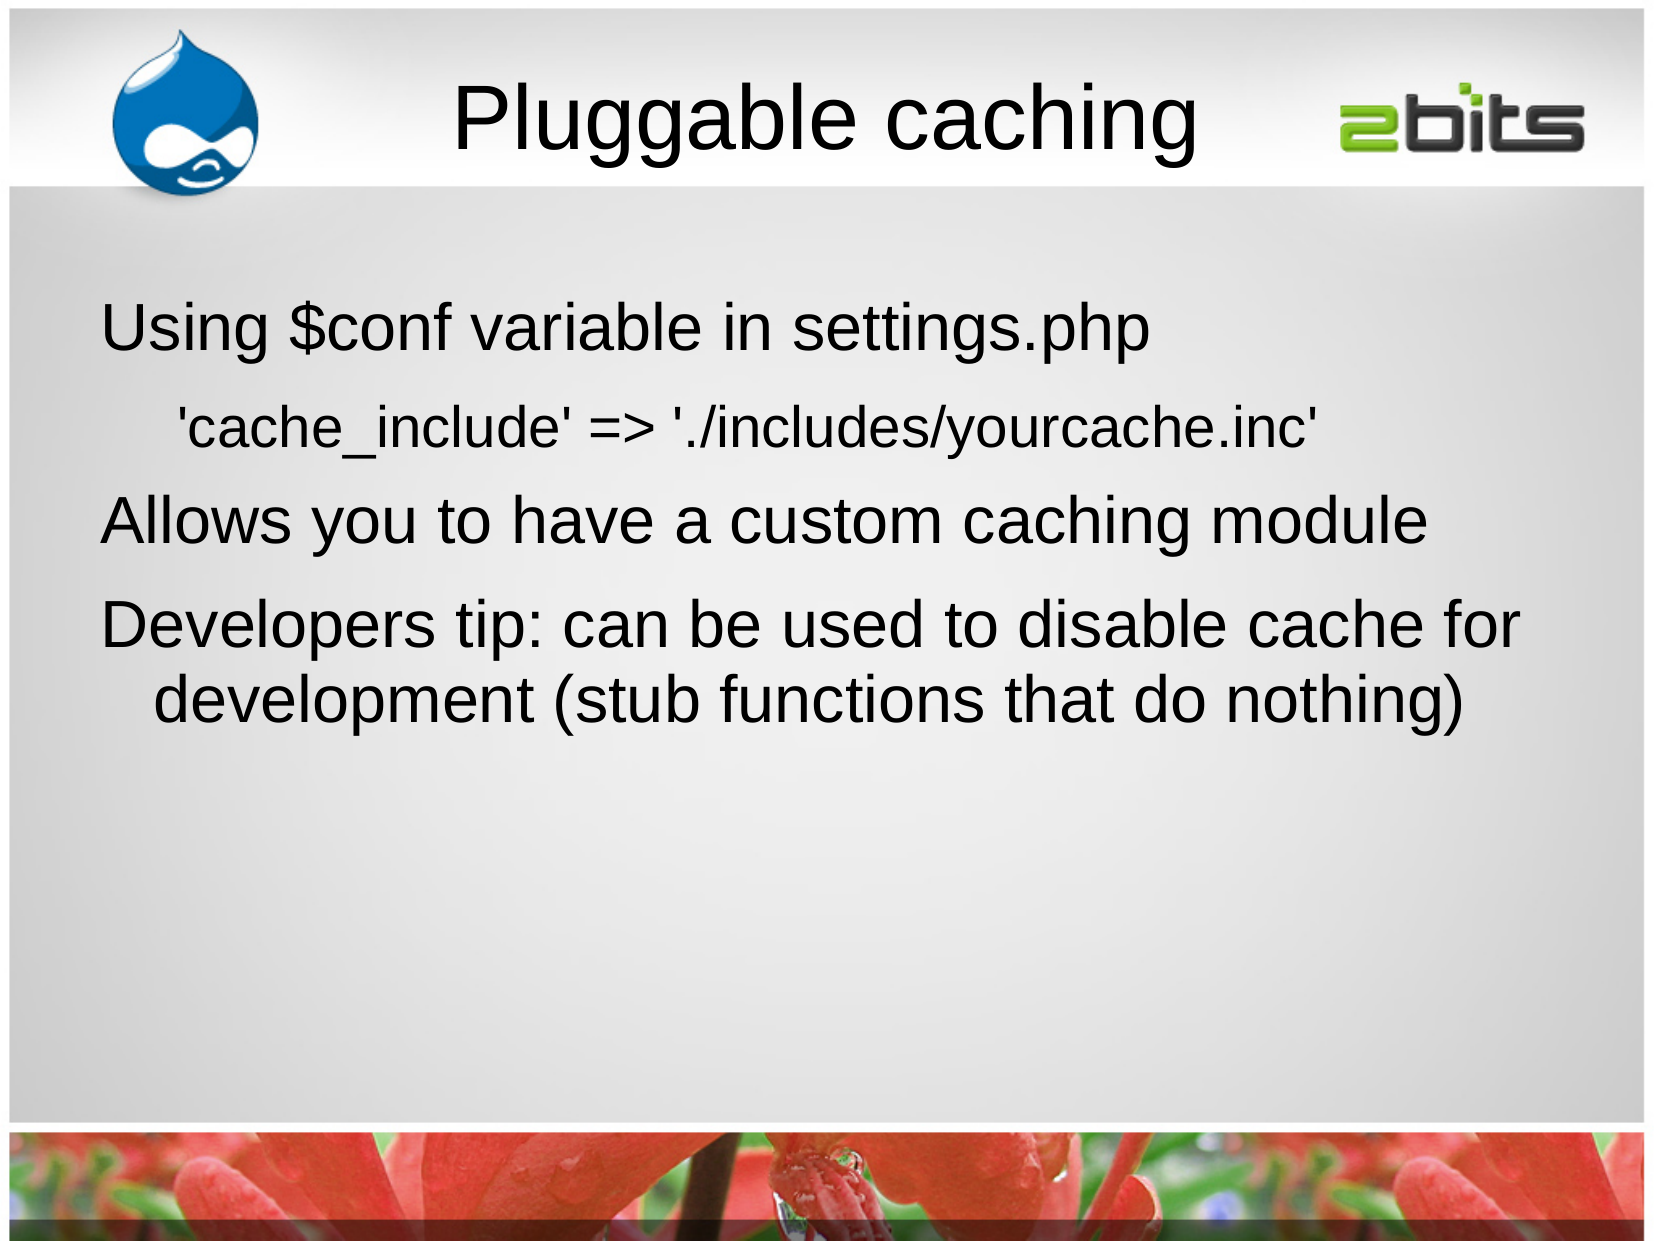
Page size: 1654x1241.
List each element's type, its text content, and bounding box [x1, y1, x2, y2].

list Using $conf variable in settings.php 'cache_include' => './includes/yourcache.inc' Allows you to have a custom caching module Developers tip: can be used to disable cache for development (stub functions that do nothing) [82, 290, 1571, 1094]
picture [0, 0, 1654, 1241]
title Pluggable caching [82, 21, 1571, 214]
